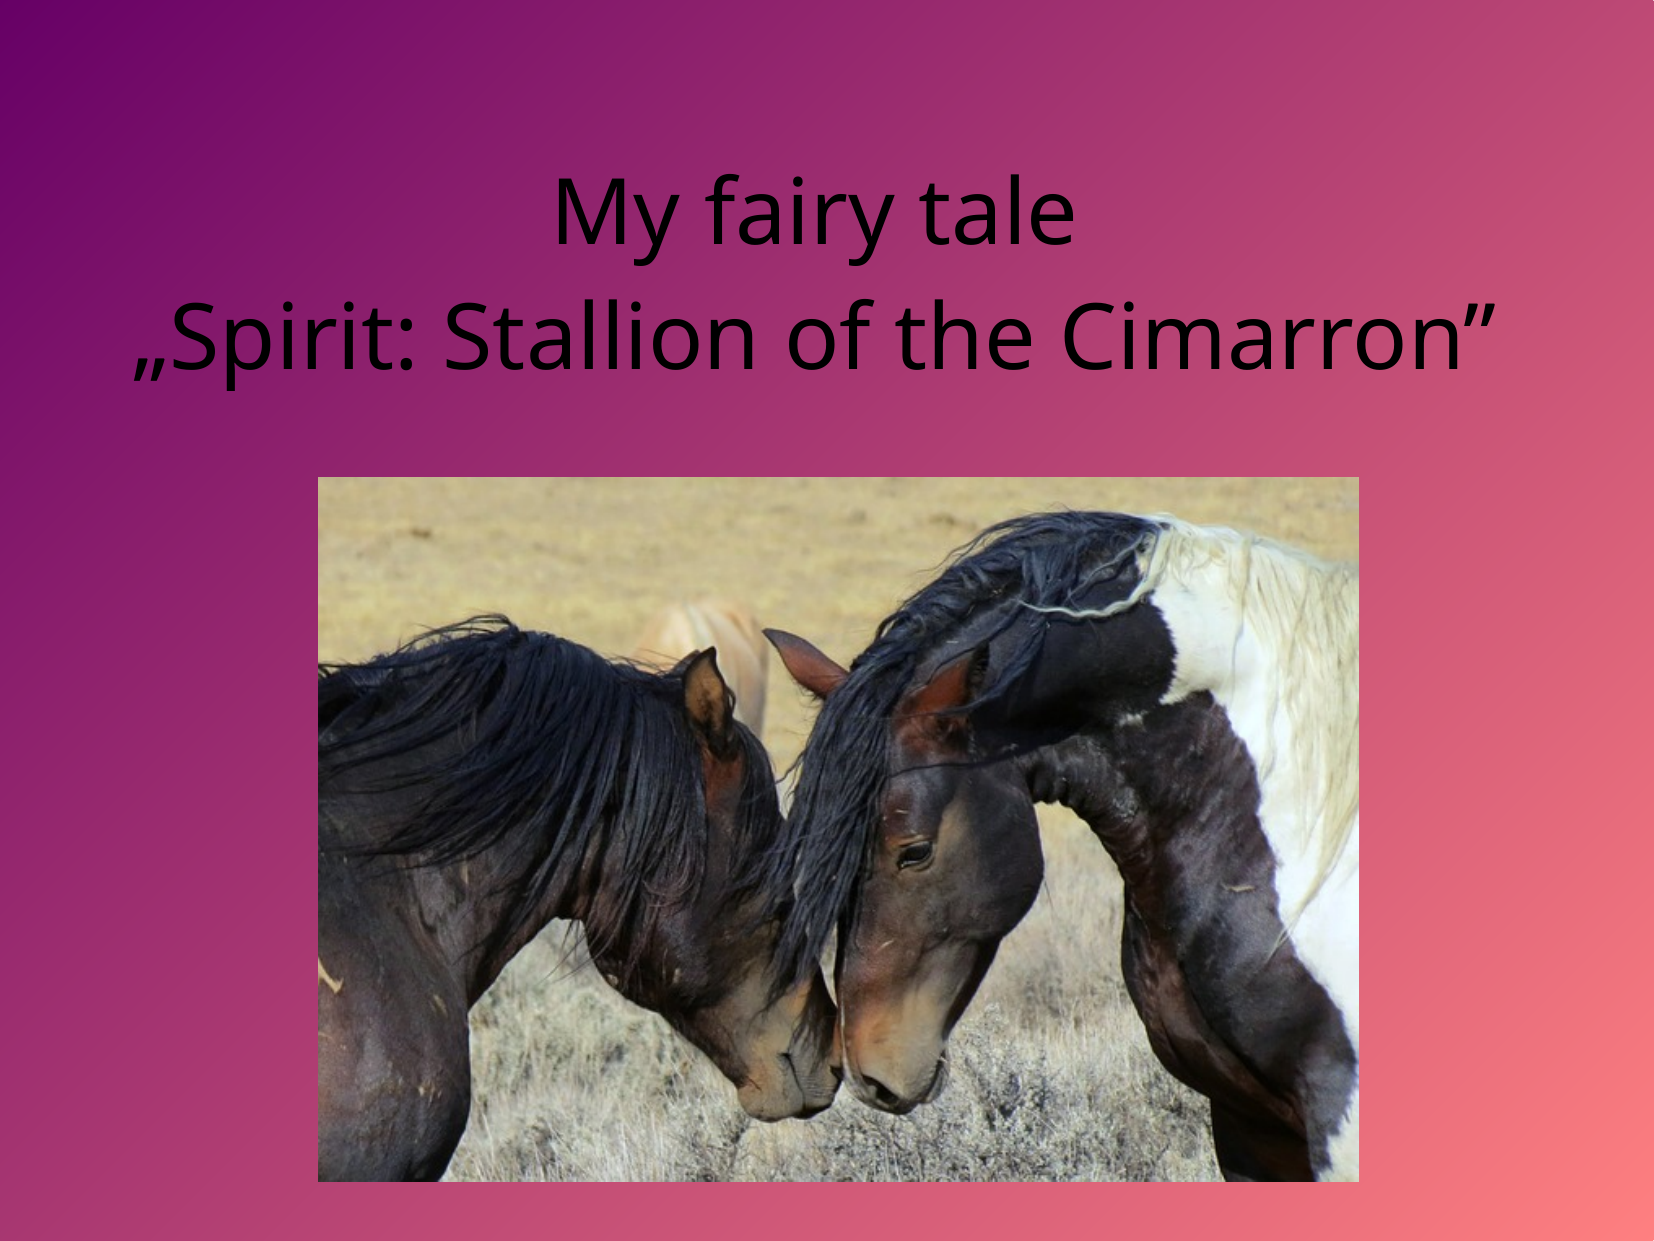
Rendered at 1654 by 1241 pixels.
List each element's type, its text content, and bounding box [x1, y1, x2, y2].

picture [318, 477, 1359, 1182]
title My fairy tale „Spirit: Stallion of the Cimarron” [70, 47, 1560, 497]
